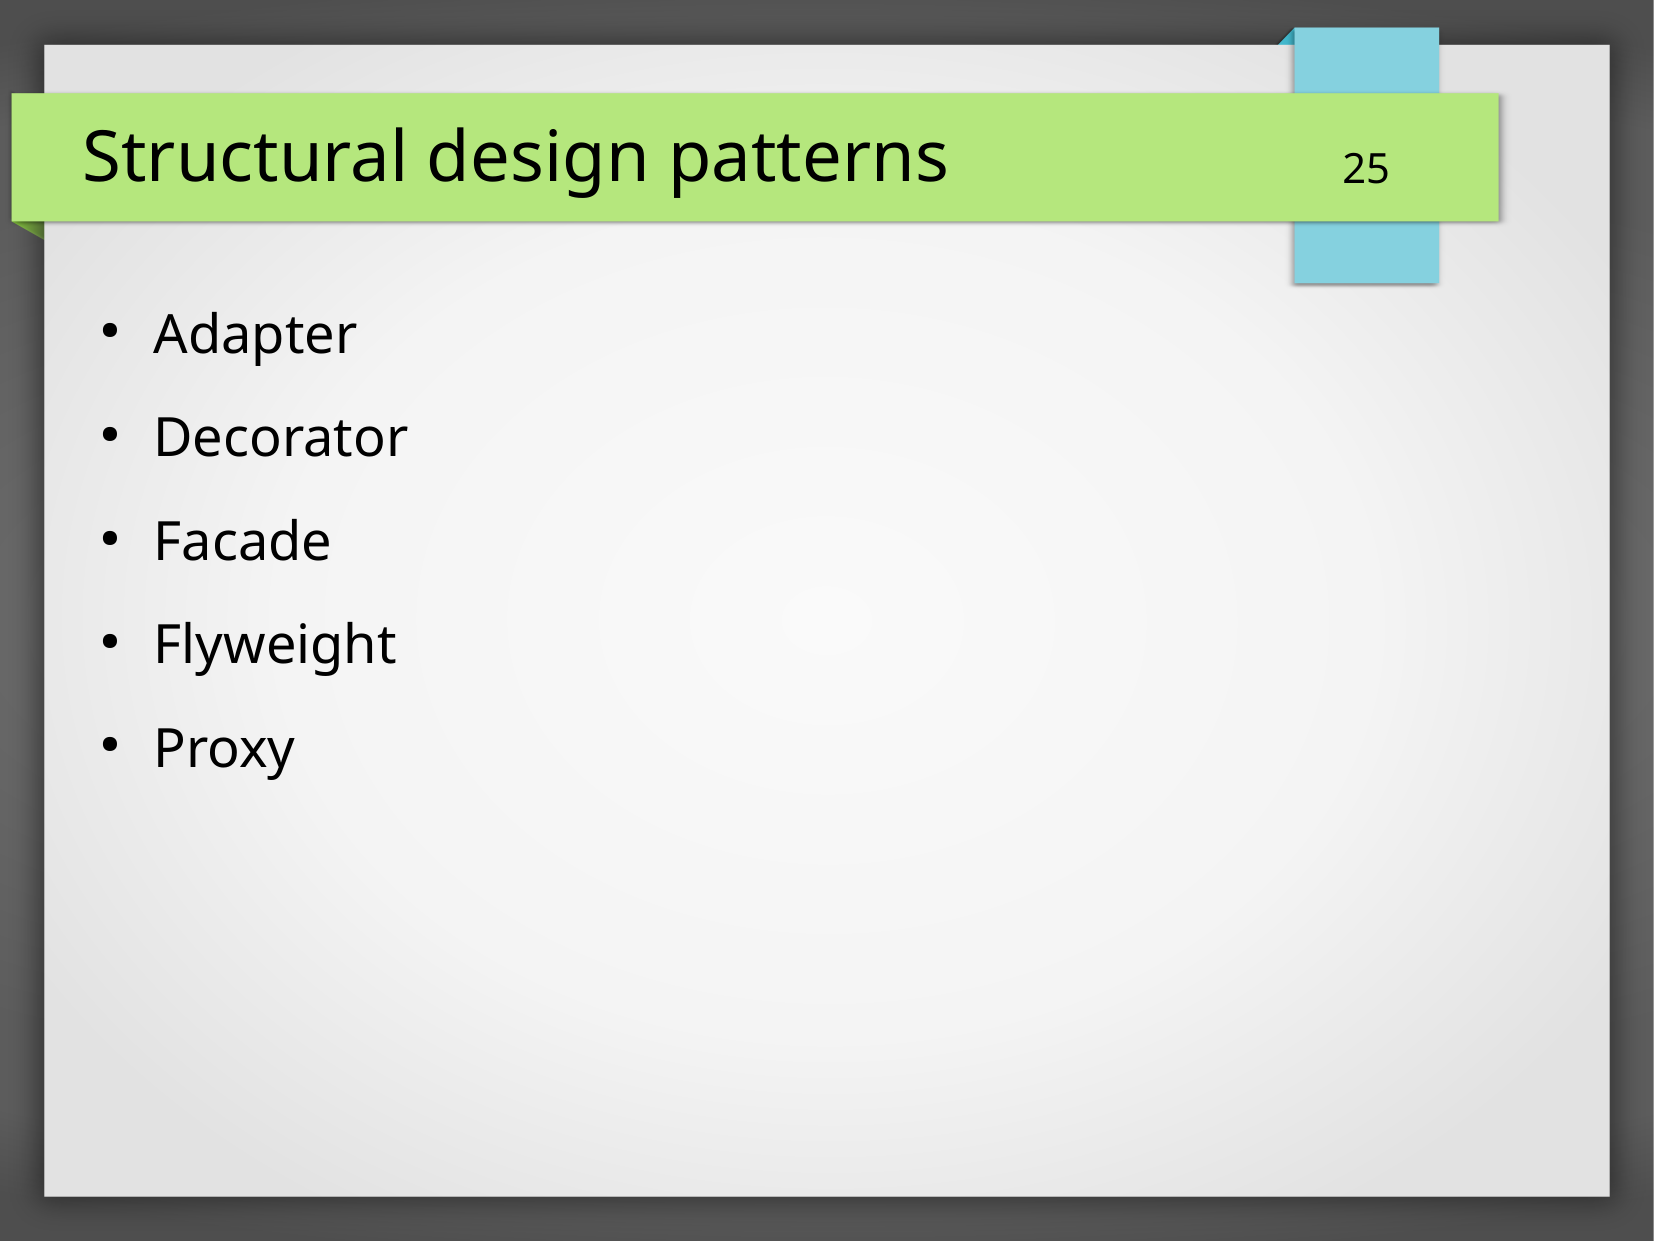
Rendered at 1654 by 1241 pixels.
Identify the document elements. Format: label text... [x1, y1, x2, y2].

title Structural design patterns [82, 94, 1264, 213]
picture [0, 0, 1654, 1241]
list Adapter Decorator Facade Flyweight Proxy [82, 295, 1571, 1015]
text_box <number> [1254, 131, 1479, 207]
